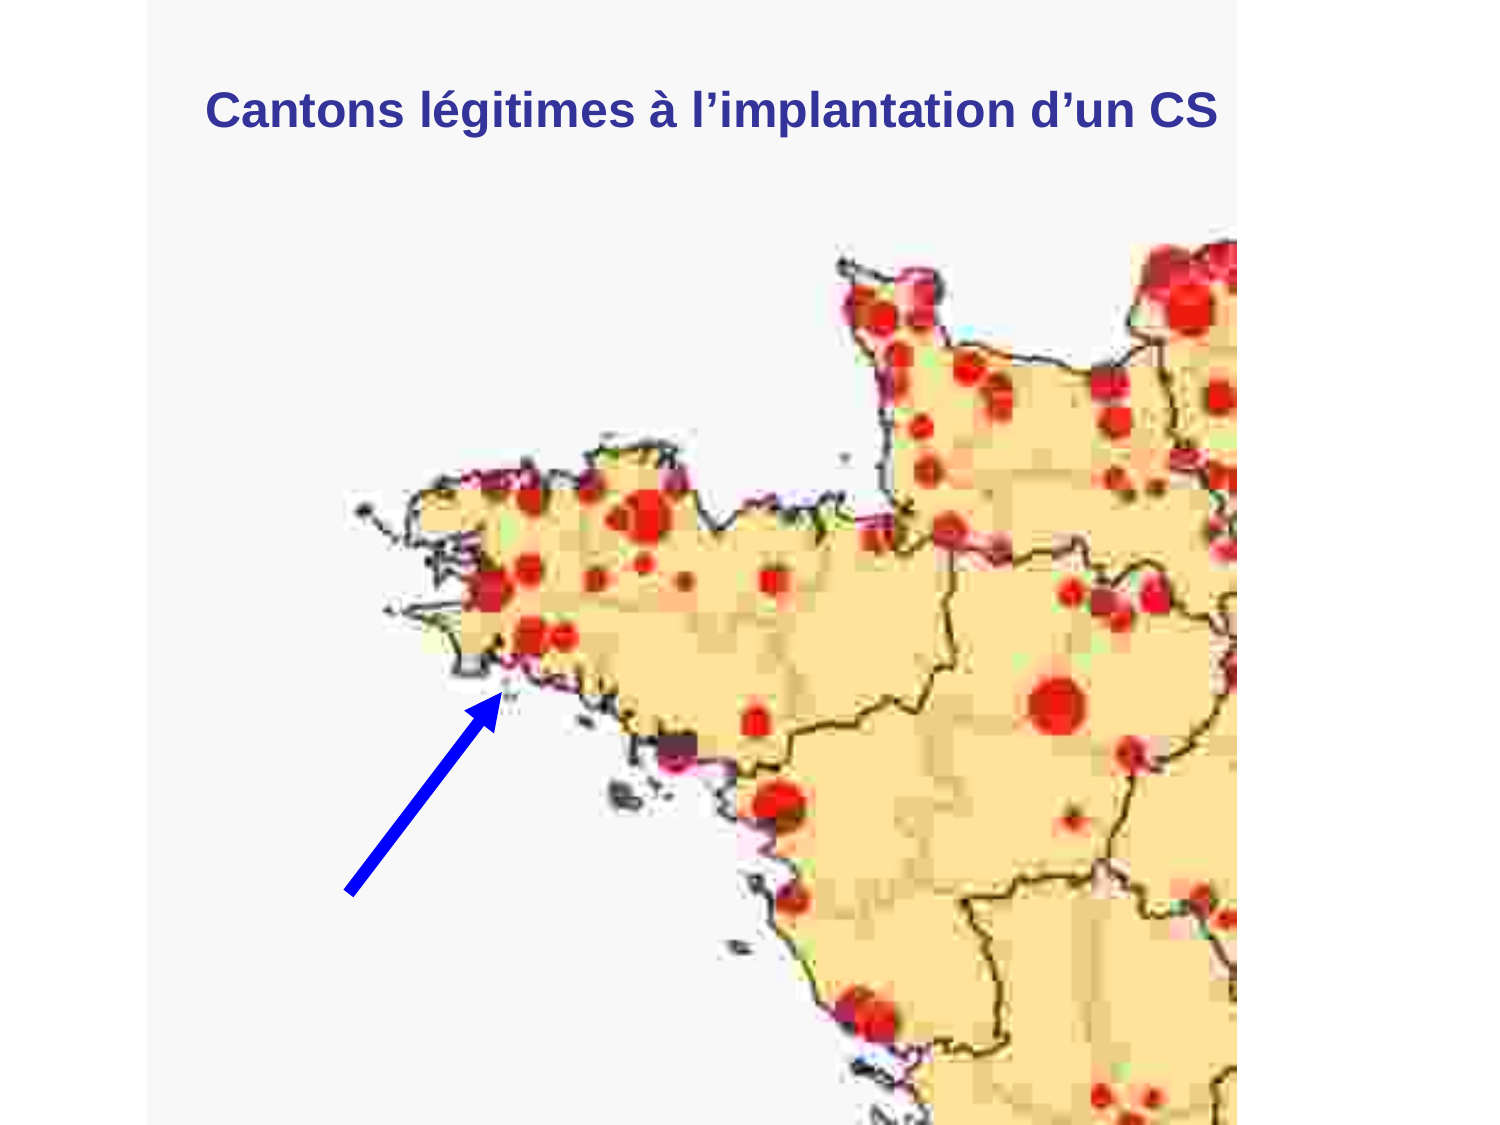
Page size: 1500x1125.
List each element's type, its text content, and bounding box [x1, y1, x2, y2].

text_box Cantons légitimes à l’implantation d’un CS [190, 69, 1250, 145]
picture [147, 0, 1237, 1125]
